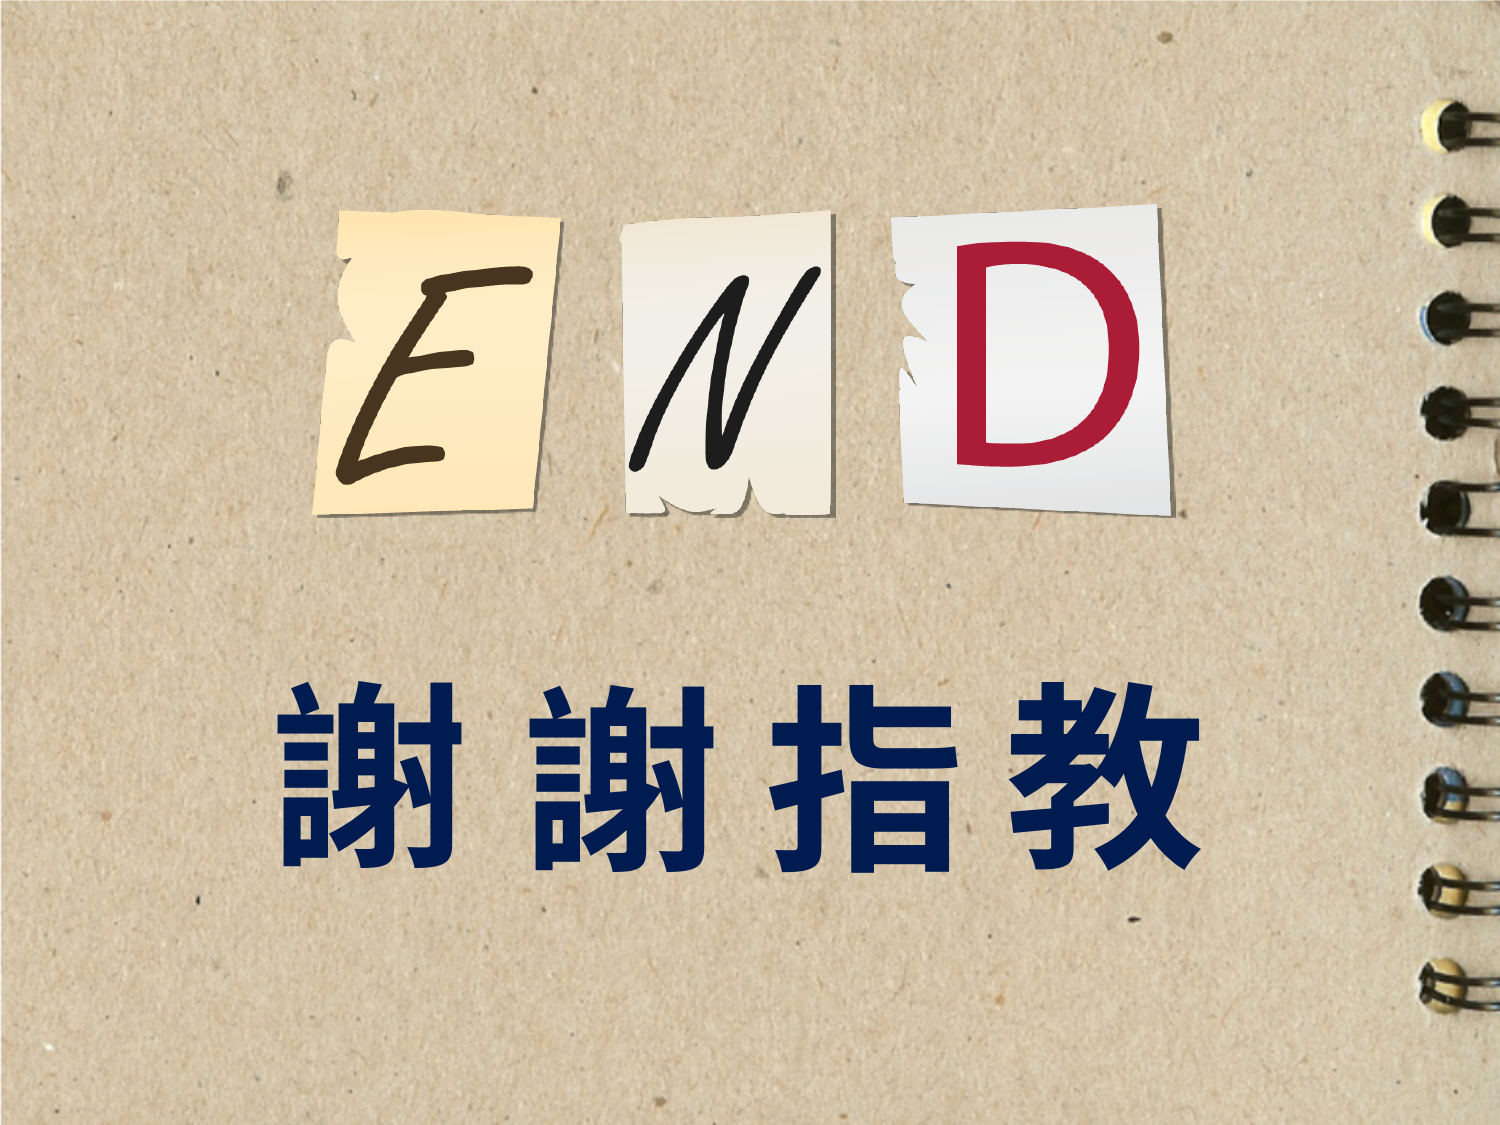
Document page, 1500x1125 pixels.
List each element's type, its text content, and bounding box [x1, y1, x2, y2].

text_box 謝 [253, 643, 487, 902]
text_box 謝 [505, 647, 739, 906]
picture [0, 0, 1500, 1125]
text_box 指 [750, 647, 983, 906]
text_box 教 [990, 645, 1223, 903]
